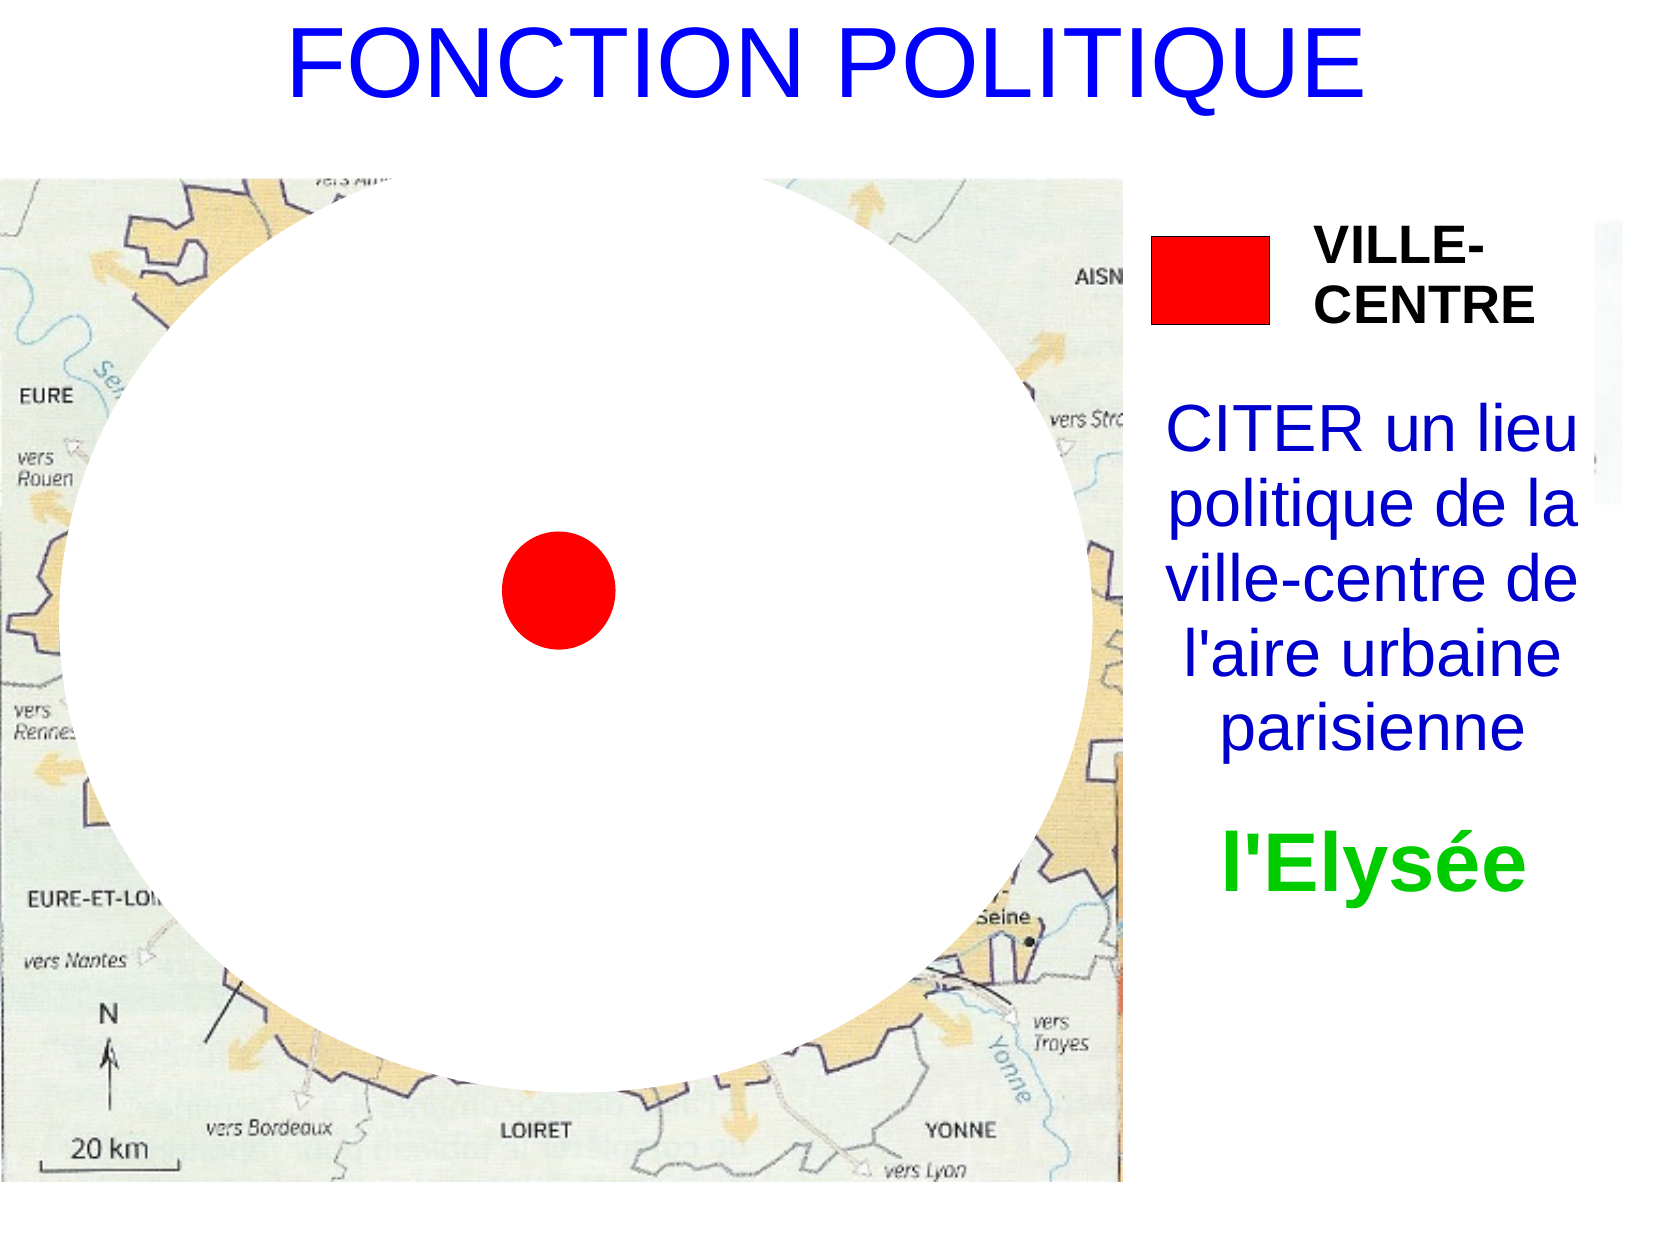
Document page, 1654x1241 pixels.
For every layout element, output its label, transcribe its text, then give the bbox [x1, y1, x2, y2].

picture [0, 239, 1123, 1182]
text_box FONCTION POLITIQUE [0, 0, 1654, 239]
text_box [59, 239, 1093, 1093]
text_box CITER un lieu politique de la ville-centre de l'aire urbaine parisienne [1122, 383, 1625, 773]
text_box l'Elysée [1206, 809, 1565, 1123]
text_box [1151, 239, 1299, 383]
text_box VILLE-CENTRE [1299, 239, 1654, 681]
